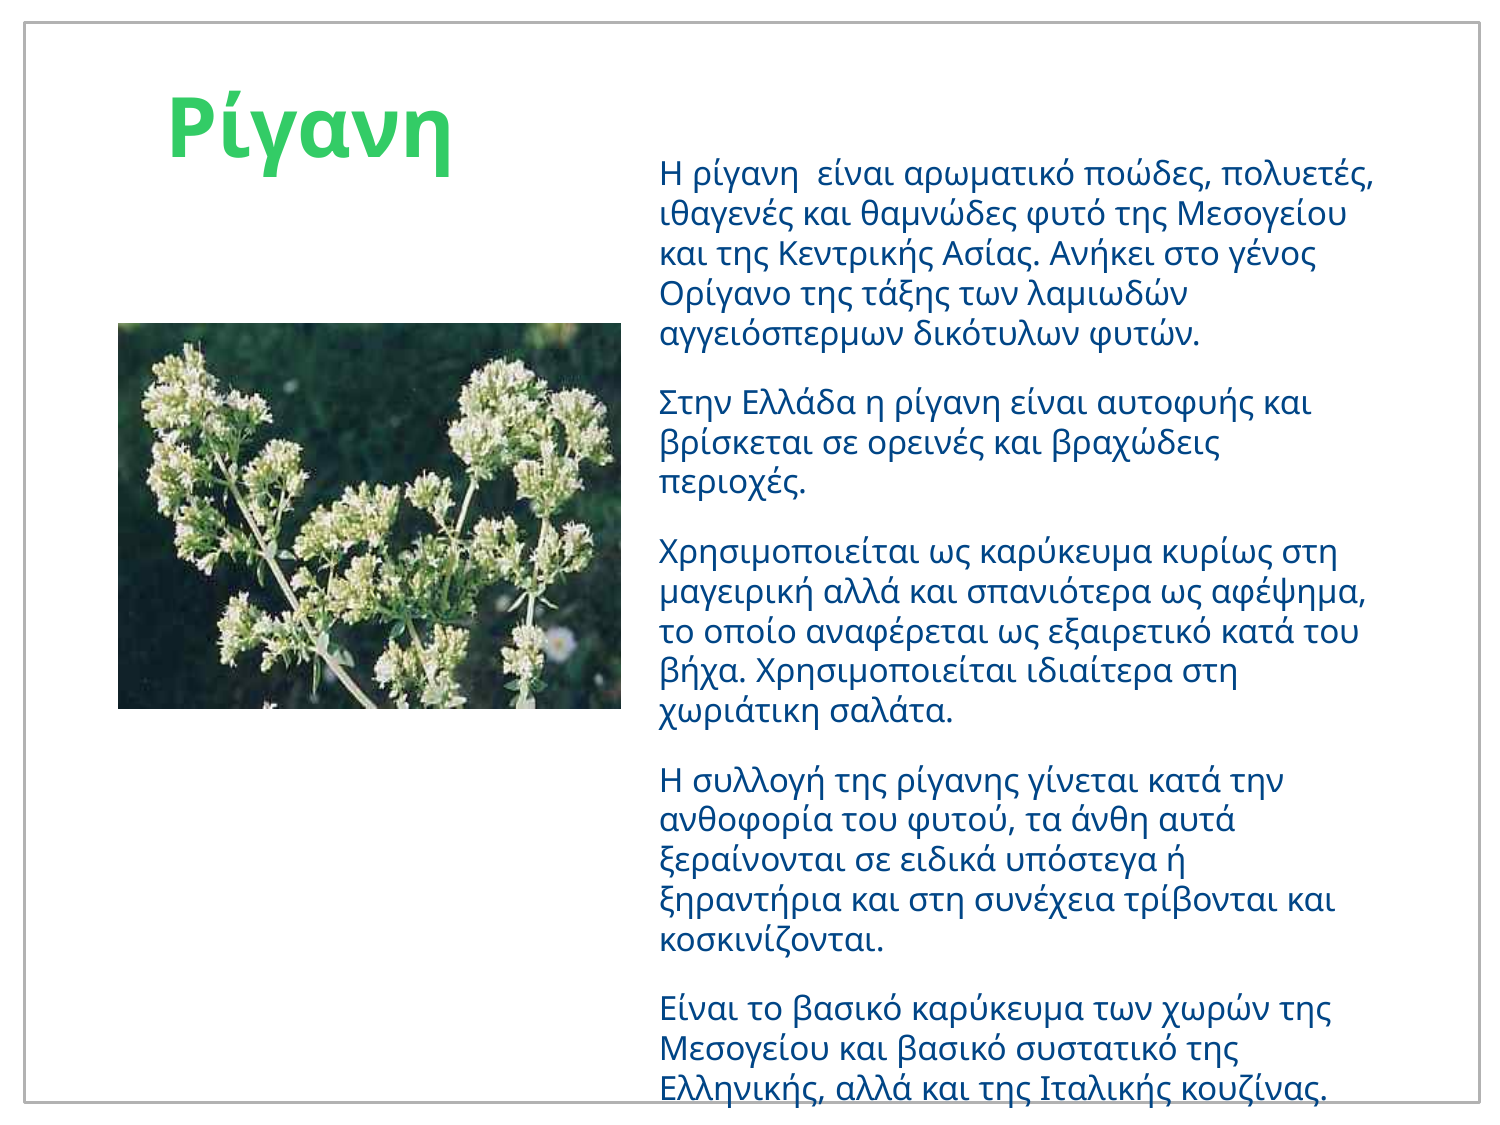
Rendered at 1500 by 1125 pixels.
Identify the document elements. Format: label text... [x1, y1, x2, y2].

picture [118, 323, 621, 709]
title Ρίγανη [150, 59, 1500, 248]
list Η ρίγανη είναι αρωματικό ποώδες, πολυετές, ιθαγενές και θαμνώδες φυτό της Μεσογείου και της Κεντρικής Ασίας. Ανήκει στο γένος Ορίγανο της τάξης των λαμιωδών αγγειόσπερμων δικότυλων φυτών. Στην Ελλάδα η ρίγανη είναι αυτοφυής και βρίσκεται σε ορεινές και βραχώδεις περιοχές. Χρησιμοποιείται ως καρύκευμα κυρίως στη μαγειρική αλλά και σπανιότερα ως αφέψημα, το οποίο αναφέρεται ως εξαιρετικό κατά του βήχα. Χρησιμοποιείται ιδιαίτερα στη χωριάτικη σαλάτα. Η συλλογή της ρίγανης γίνεται κατά την ανθοφορία του φυτού, τα άνθη αυτά ξεραίνονται σε ειδικά υπόστεγα ή ξηραντήρια και στη συνέχεια τρίβονται και κοσκινίζονται. Είναι το βασικό καρύκευμα των χωρών της Μεσογείου και βασικό συστατικό της Ελληνικής, αλλά και της Ιταλικής κουζίνας. [643, 137, 1392, 1113]
